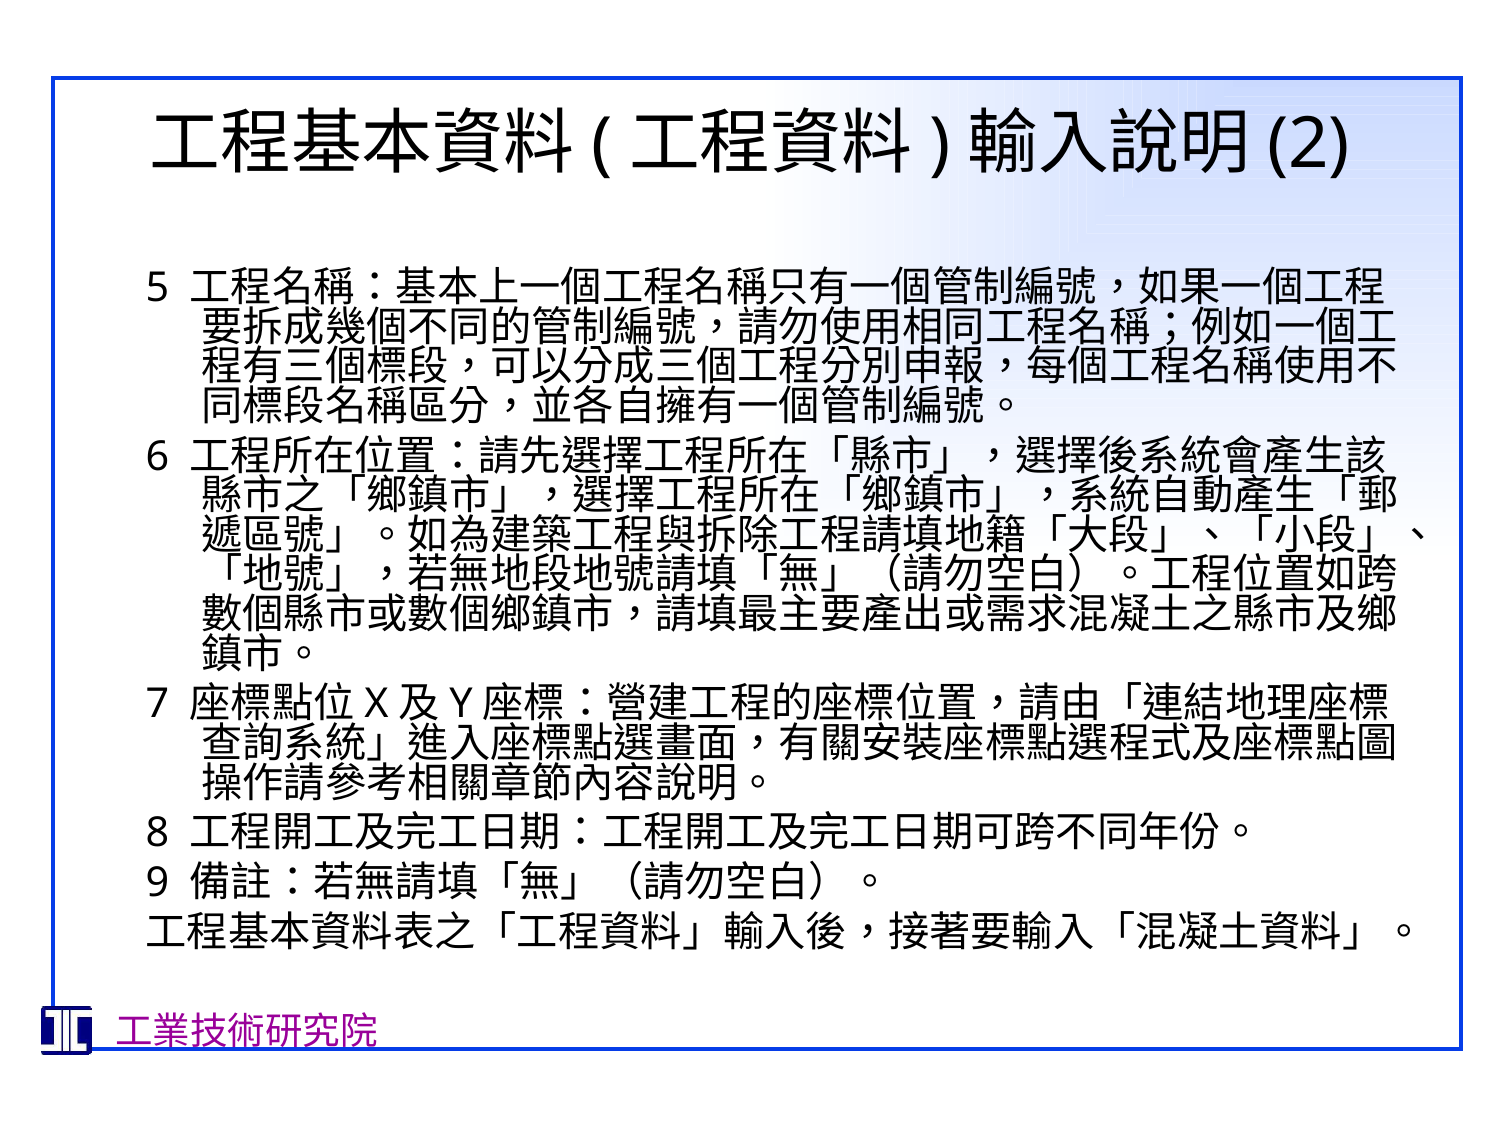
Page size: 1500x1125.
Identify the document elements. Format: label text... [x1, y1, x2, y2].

list 5 工程名稱：基本上一個工程名稱只有一個管制編號，如果一個工程要拆成幾個不同的管制編號，請勿使用相同工程名稱；例如一個工程有三個標段，可以分成三個工程分別申報，每個工程名稱使用不同標段名稱區分，並各自擁有一個管制編號。 6 工程所在位置：請先選擇工程所在「縣市」，選擇後系統會產生該縣市之「鄉鎮市」，選擇工程所在「鄉鎮市」，系統自動產生「郵遞區號」。如為建築工程與拆除工程請填地籍「大段」、「小段」、「地號」，若無地段地號請填「無」（請勿空白）。工程位置如跨數個縣市或數個鄉鎮市，請填最主要產出或需求混凝土之縣市及鄉鎮市。 7 座標點位X及Y座標：營建工程的座標位置，請由「連結地理座標查詢系統」進入座標點選畫面，有關安裝座標點選程式及座標點圖操作請參考相關章節內容說明。 8 工程開工及完工日期：工程開工及完工日期可跨不同年份。 9 備註：若無請填「無」（請勿空白）。 工程基本資料表之「工程資料」輸入後，接著要輸入「混凝土資料」。 [75, 262, 1426, 1005]
title 工程基本資料(工程資料)輸入說明(2) [75, 45, 1426, 233]
